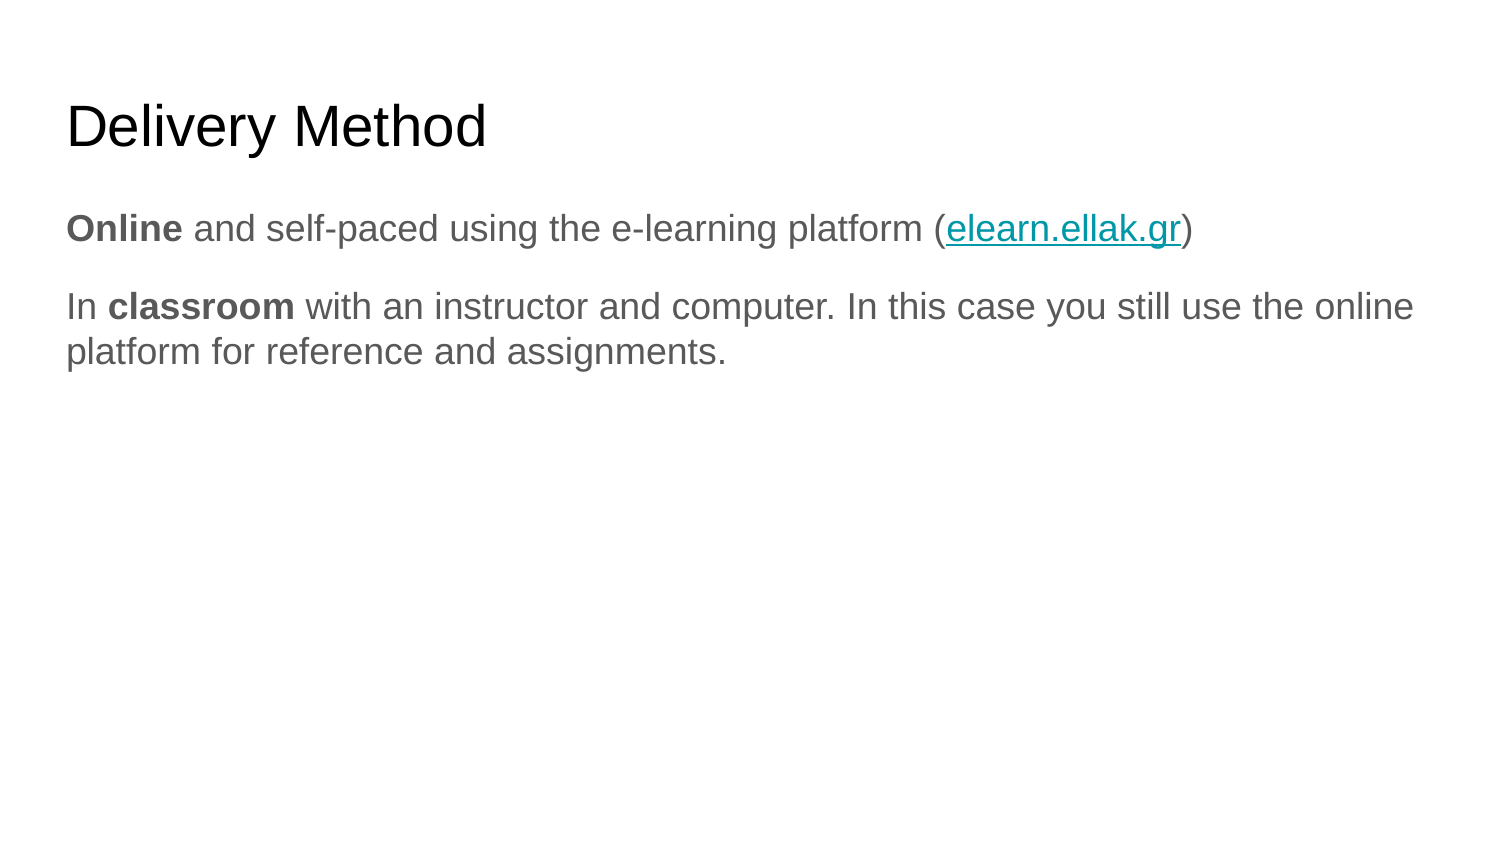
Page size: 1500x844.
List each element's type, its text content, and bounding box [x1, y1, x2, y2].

list Online and self-paced using the e-learning platform (elearn.ellak.gr) In classroom with an instructor and computer. In this case you still use the online platform for reference and assignments. [51, 189, 1449, 750]
title Delivery Method [51, 72, 1449, 167]
